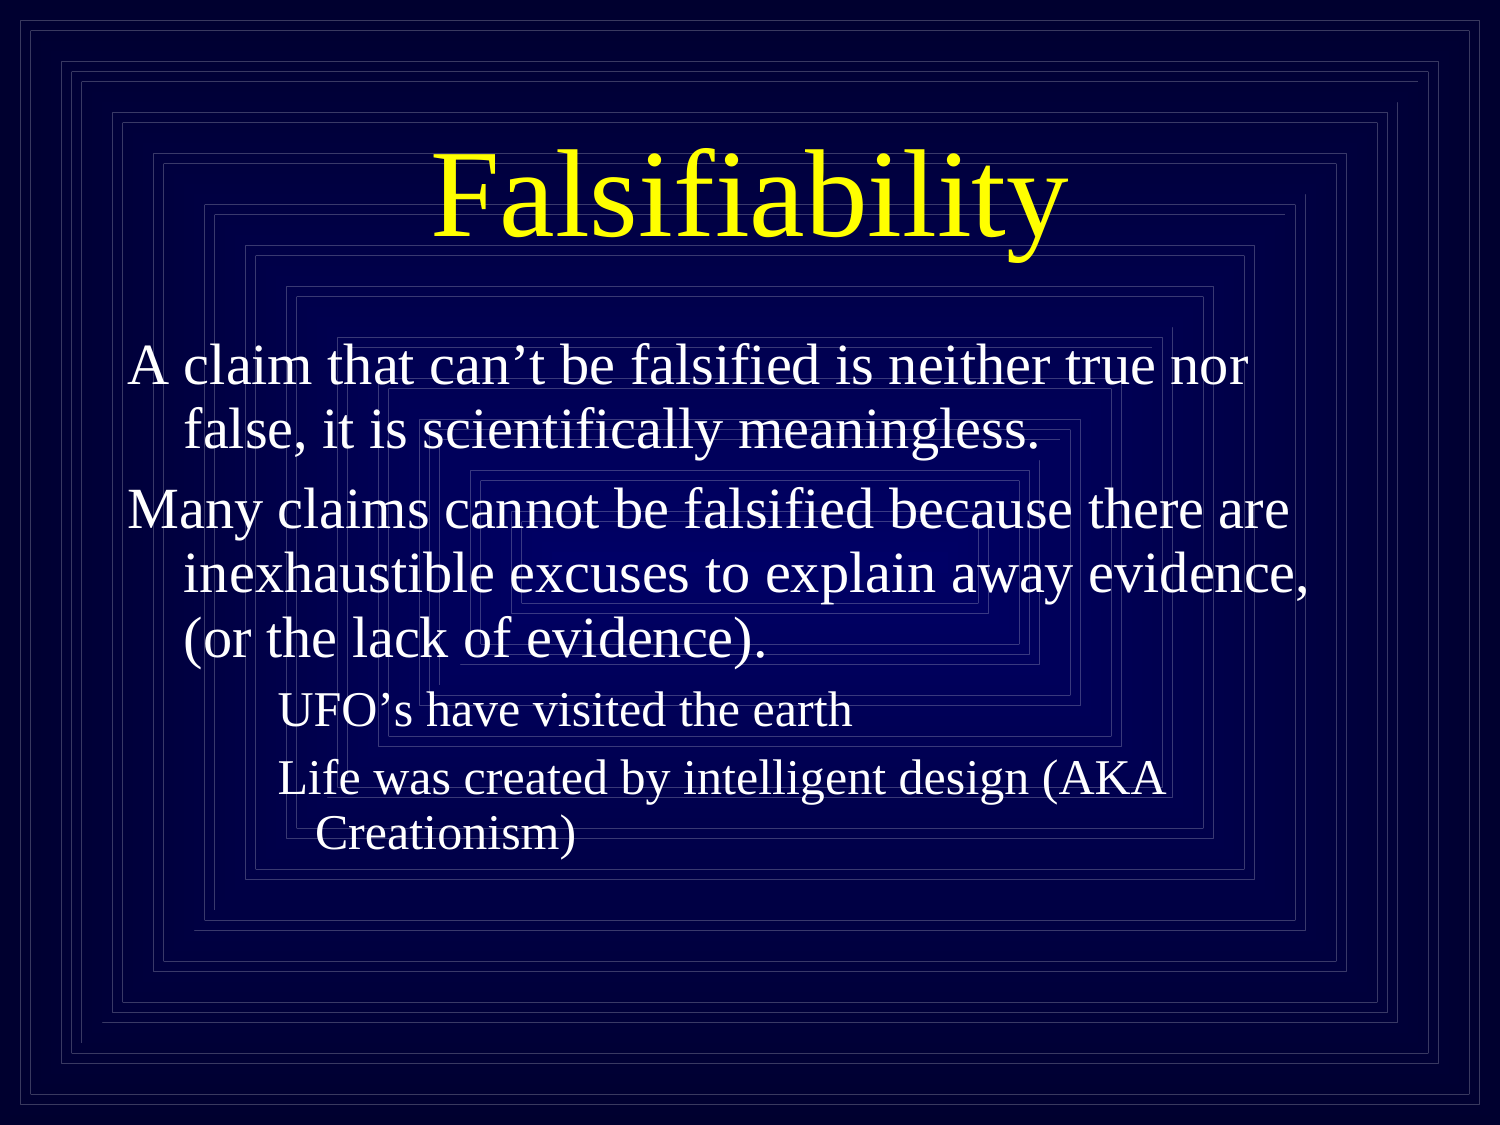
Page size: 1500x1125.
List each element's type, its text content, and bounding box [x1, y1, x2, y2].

list A claim that can’t be falsified is neither true nor false, it is scientifically meaningless. Many claims cannot be falsified because there are inexhaustible excuses to explain away evidence, (or the lack of evidence). UFO’s have visited the earth Life was created by intelligent design (AKA Creationism) [112, 324, 1388, 1050]
title Falsifiability [112, 99, 1388, 288]
